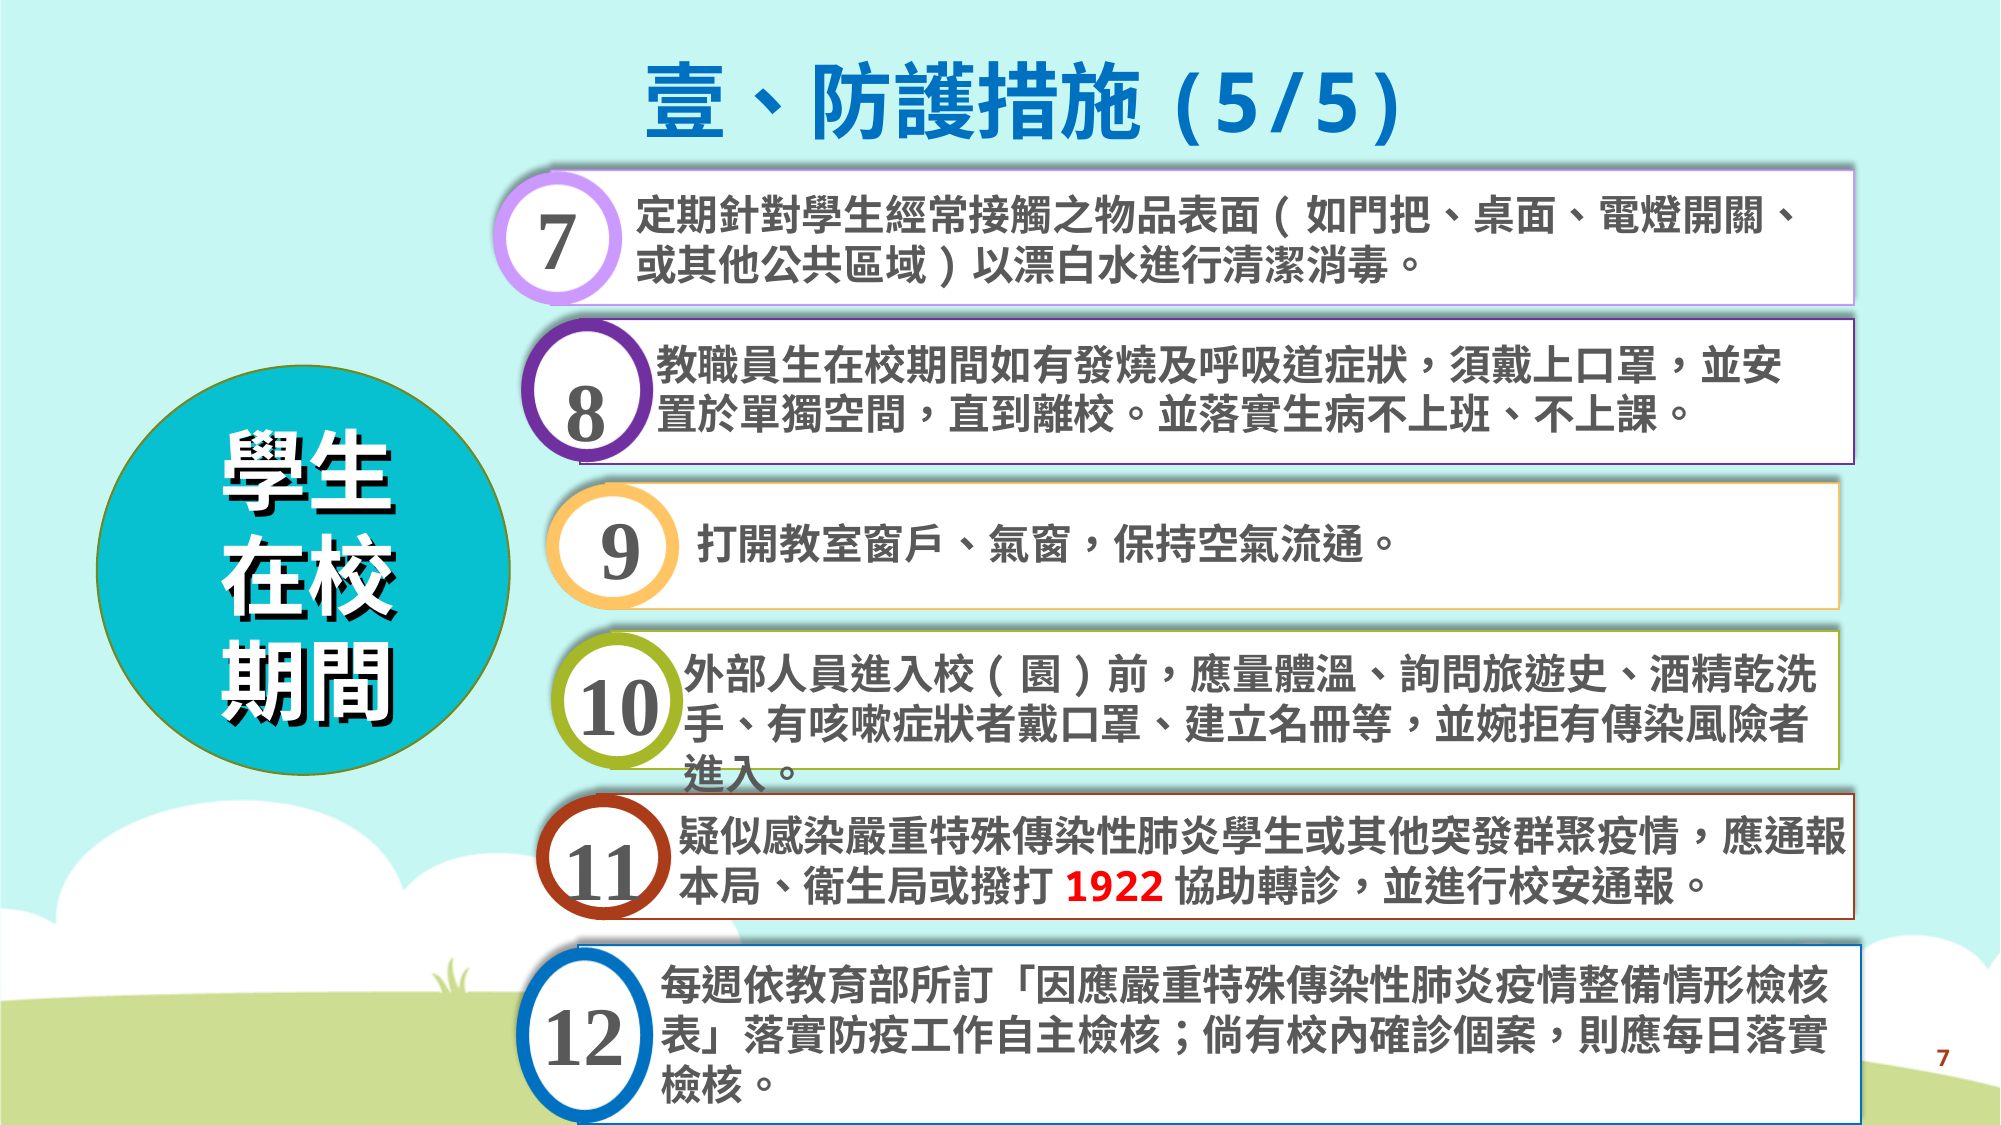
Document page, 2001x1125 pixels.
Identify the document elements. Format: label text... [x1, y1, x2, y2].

text_box 9 [585, 489, 644, 605]
text_box 外部人員進入校(園)前，應量體溫、詢問旅遊史、酒精乾洗手、有咳嗽症狀者戴口罩、建立名冊等，並婉拒有傳染風險者進入。 [668, 639, 1836, 806]
text_box 定期針對學生經常接觸之物品表面(如門把、桌面、電燈開關、或其他公共區域)以漂白水進行清潔消毒。 [620, 181, 1843, 297]
text_box 疑似感染嚴重特殊傳染性肺炎學生或其他突發群聚疫情，應通報本局、衛生局或撥打1922協助轉診，並進行校安通報。 [663, 802, 1870, 919]
text_box 每週依教育部所訂「因應嚴重特殊傳染性肺炎疫情整備情形檢核表」落實防疫工作自主檢核；倘有校內確診個案，則應每日落實檢核。 [645, 951, 1865, 1117]
text_box 10 [563, 644, 689, 760]
text_box <number> [1899, 1030, 1988, 1088]
text_box 教職員生在校期間如有發燒及呼吸道症狀，須戴上口罩，並安置於單獨空間，直到離校。並落實生病不上班、不上課。 [641, 330, 1839, 447]
text_box 11 [548, 809, 690, 925]
text_box [96, 365, 430, 751]
text_box 7 [521, 178, 592, 294]
text_box 學生 在校 期間 [205, 408, 510, 845]
picture [0, 0, 2001, 1125]
text_box 8 [550, 350, 609, 467]
text_box 打開教室窗戶、氣窗，保持空氣流通。 [681, 510, 1799, 576]
text_box 壹、防護措施(5/5) [278, 41, 1779, 157]
text_box 12 [527, 974, 669, 1091]
